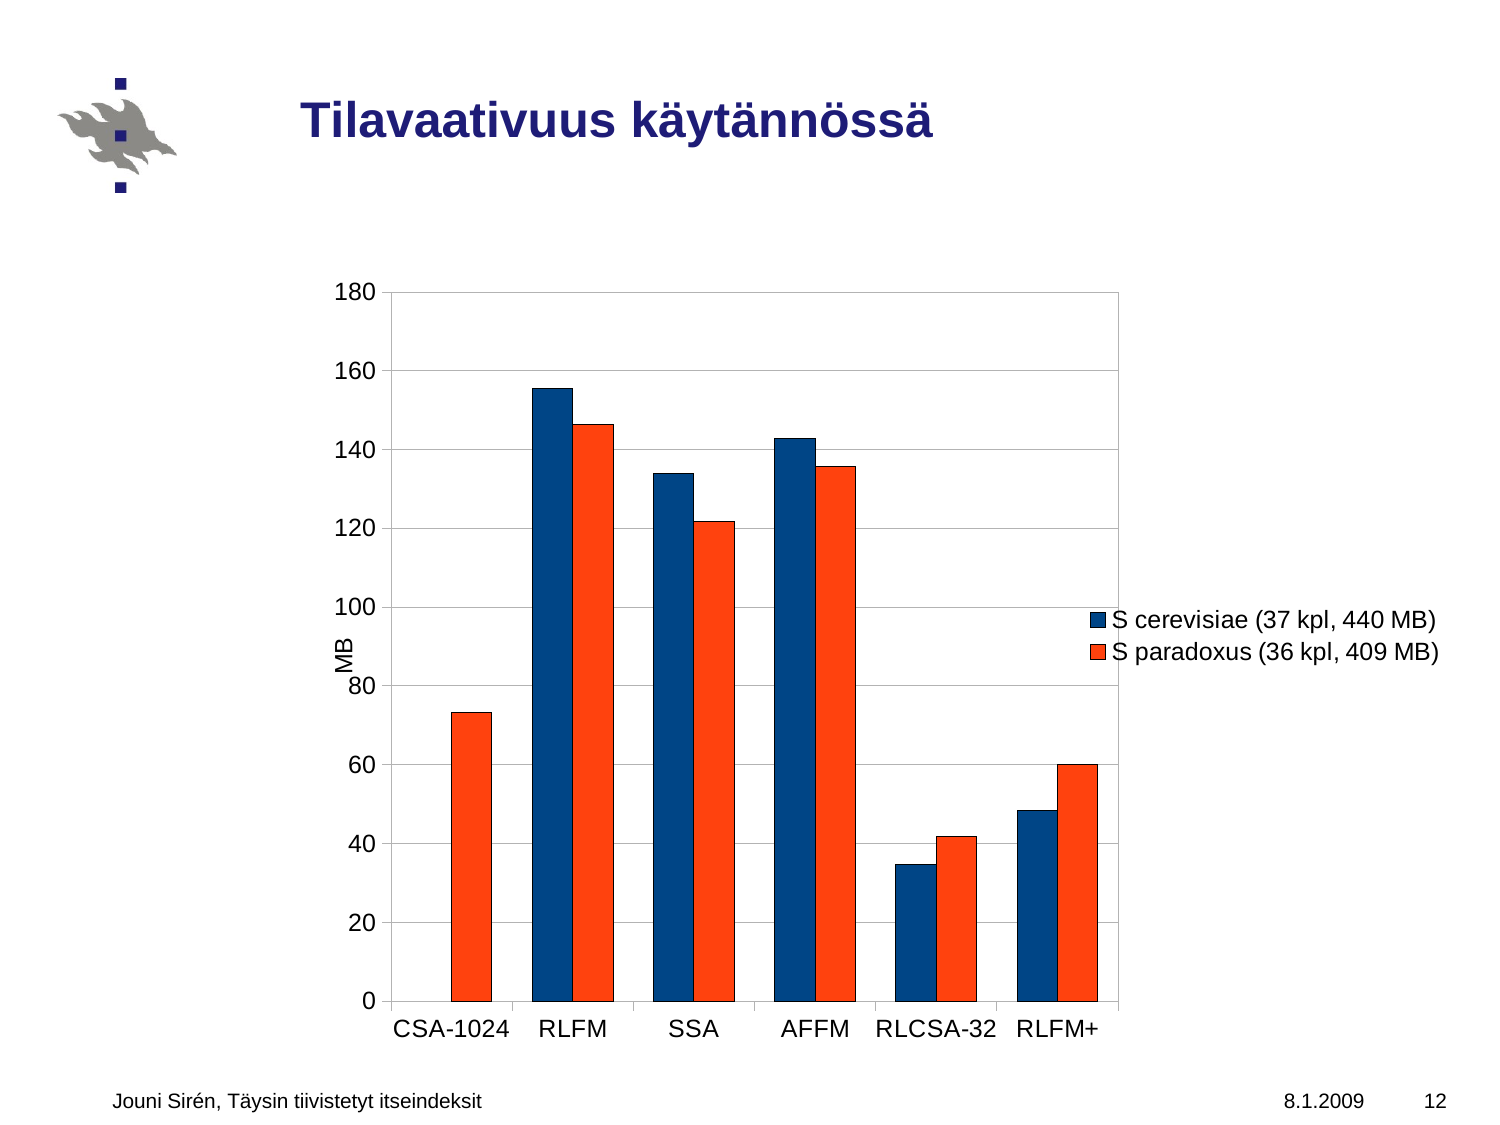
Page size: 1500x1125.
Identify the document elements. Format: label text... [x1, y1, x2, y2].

title Tilavaativuus käytännössä [299, 24, 1450, 209]
picture [57, 78, 177, 193]
chart [299, 262, 1450, 1076]
